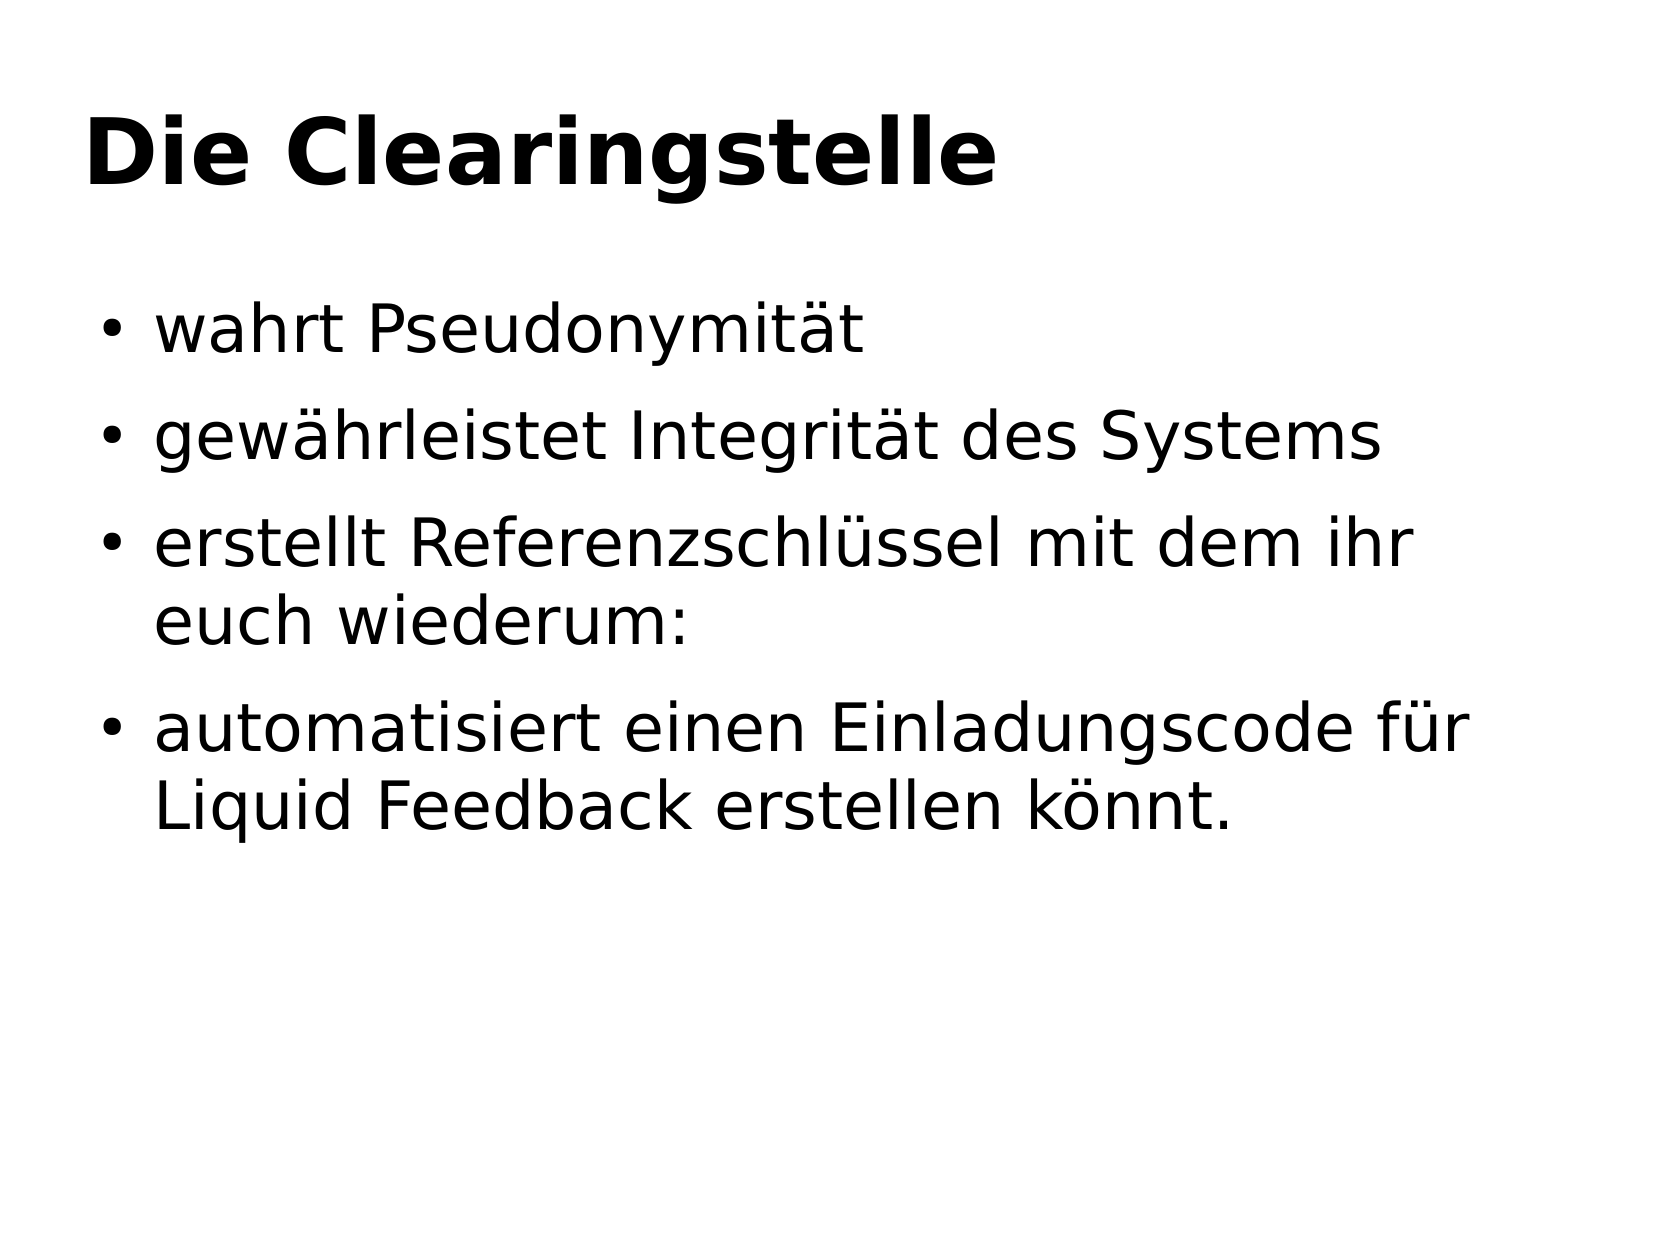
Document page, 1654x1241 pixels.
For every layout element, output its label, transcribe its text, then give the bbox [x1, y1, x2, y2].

title Die Clearingstelle [82, 49, 1571, 257]
list wahrt Pseudonymität gewährleistet Integrität des Systems erstellt Referenzschlüssel mit dem ihr euch wiederum: automatisiert einen Einladungscode für Liquid Feedback erstellen könnt. [82, 290, 1571, 1109]
